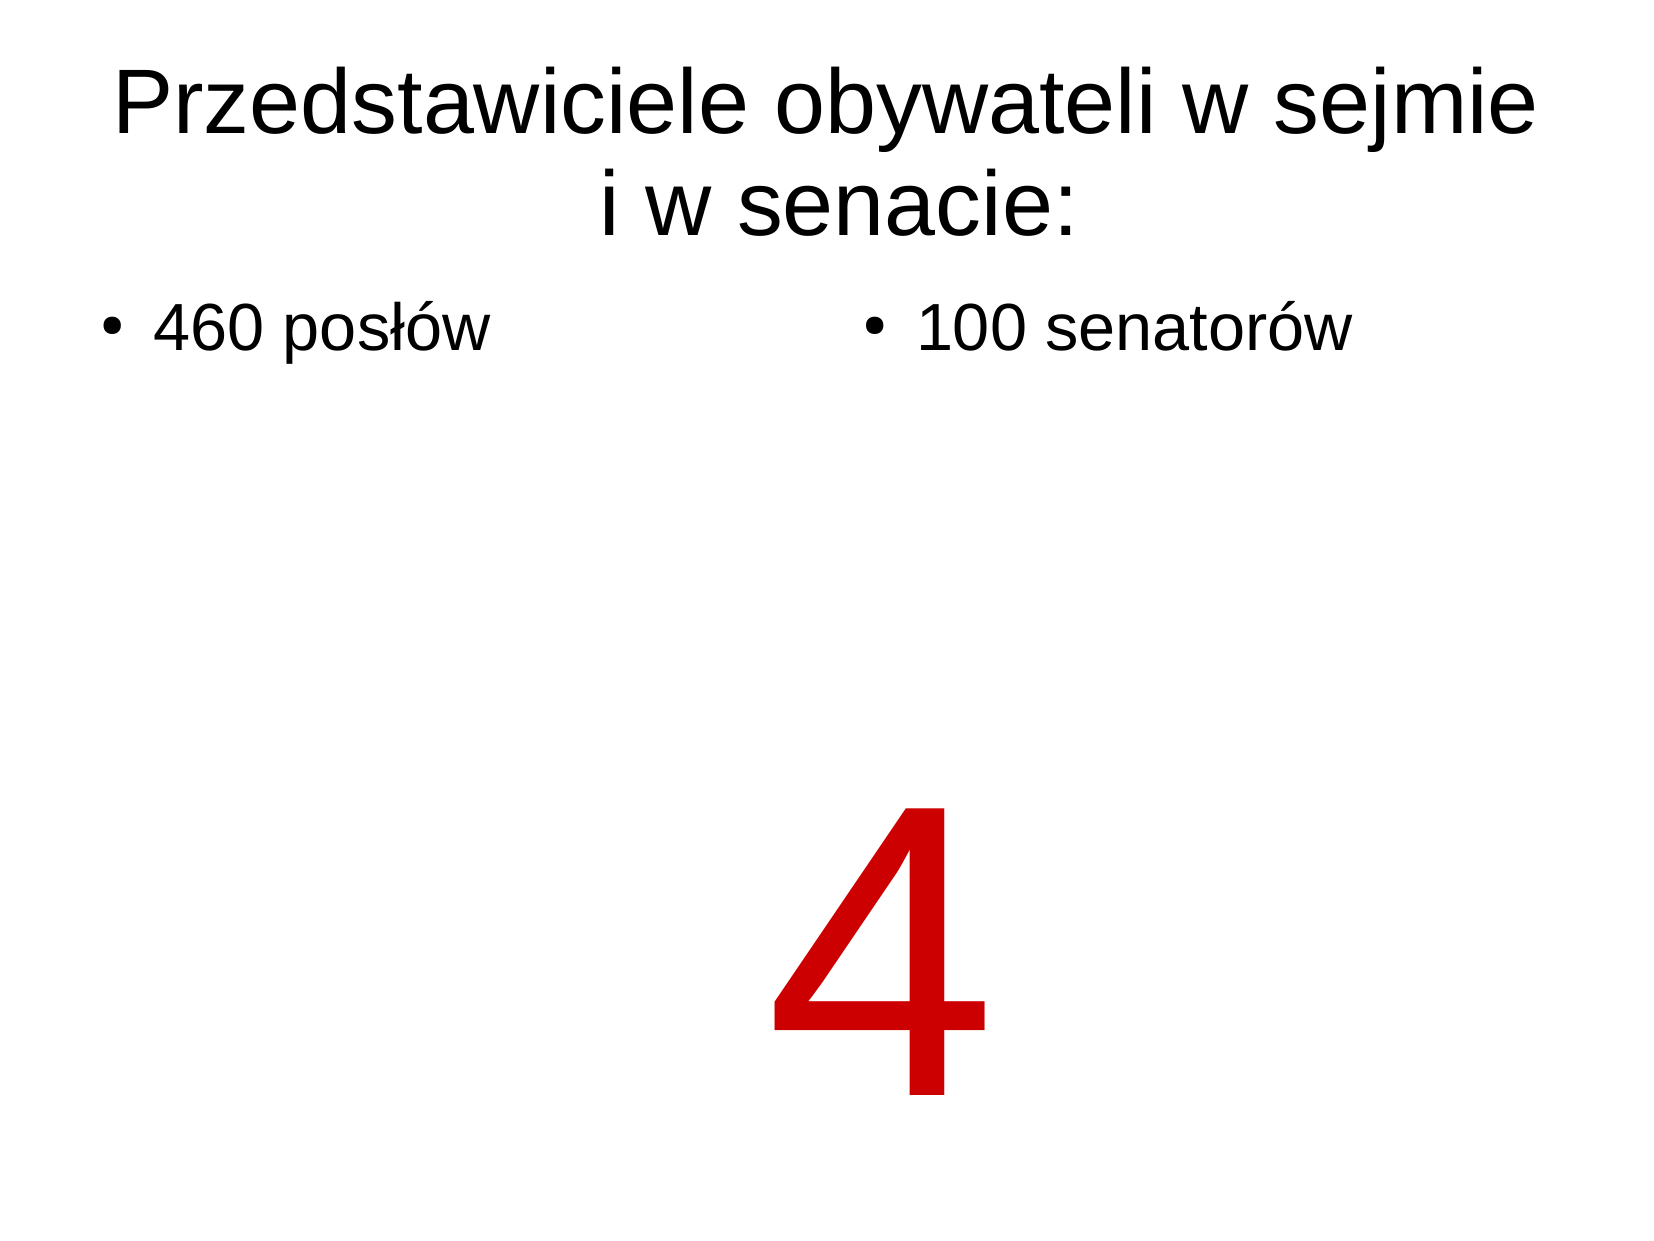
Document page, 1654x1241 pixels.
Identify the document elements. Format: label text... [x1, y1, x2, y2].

list 460 posłów [82, 290, 809, 681]
list 100 senatorów [845, 290, 1572, 681]
list 4 [82, 717, 1571, 1184]
title Przedstawiciele obywateli w sejmie i w senacie: [82, 49, 1571, 257]
